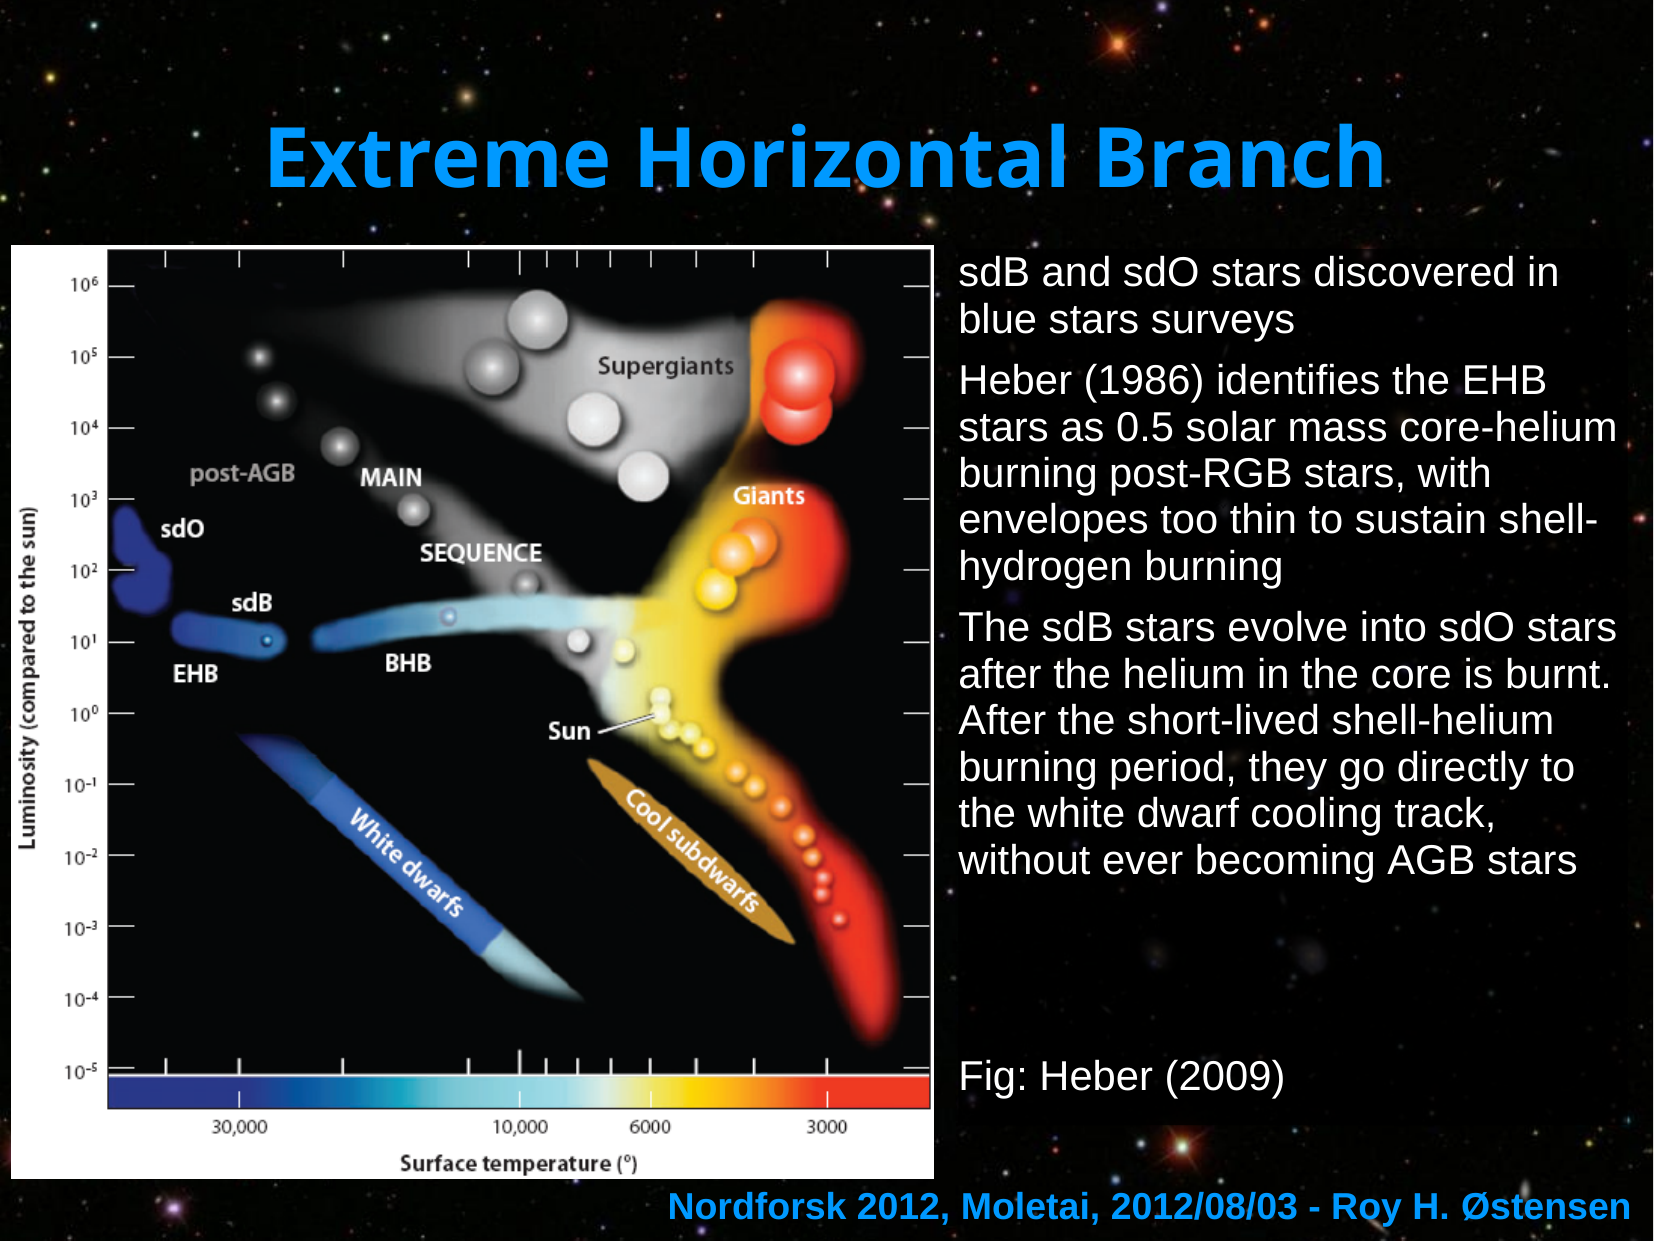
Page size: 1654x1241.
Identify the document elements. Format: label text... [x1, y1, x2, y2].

title Extreme Horizontal Branch [0, 43, 1653, 268]
picture [0, 0, 1654, 1241]
list sdB and sdO stars discovered in blue stars surveys Heber (1986) identifies the EHB stars as 0.5 solar mass core-helium burning post-RGB stars, with envelopes too thin to sustain shell-hydrogen burning The sdB stars evolve into sdO stars after the helium in the core is burnt. After the short-lived shell-helium burning period, they go directly to the white dwarf cooling track, without ever becoming AGB stars Fig: Heber (2009) [958, 248, 1628, 1126]
